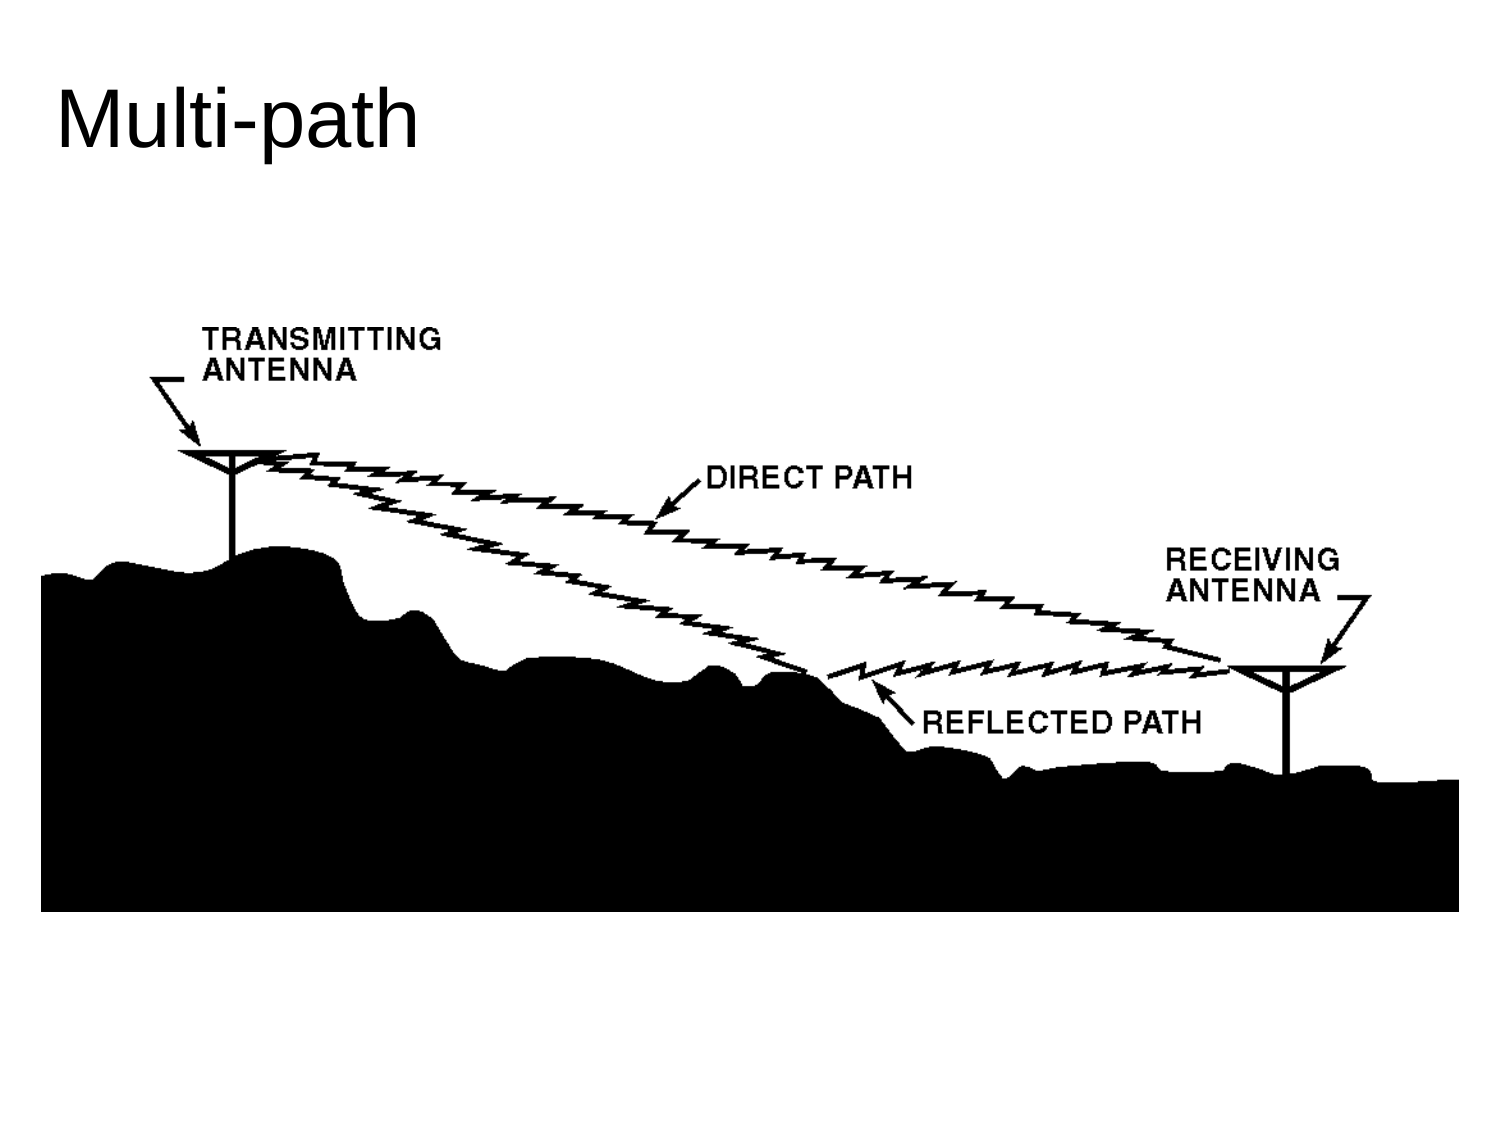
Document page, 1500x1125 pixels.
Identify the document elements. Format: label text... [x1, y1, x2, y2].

title Multi-path [41, 42, 1459, 186]
picture [0, 0, 1500, 1125]
